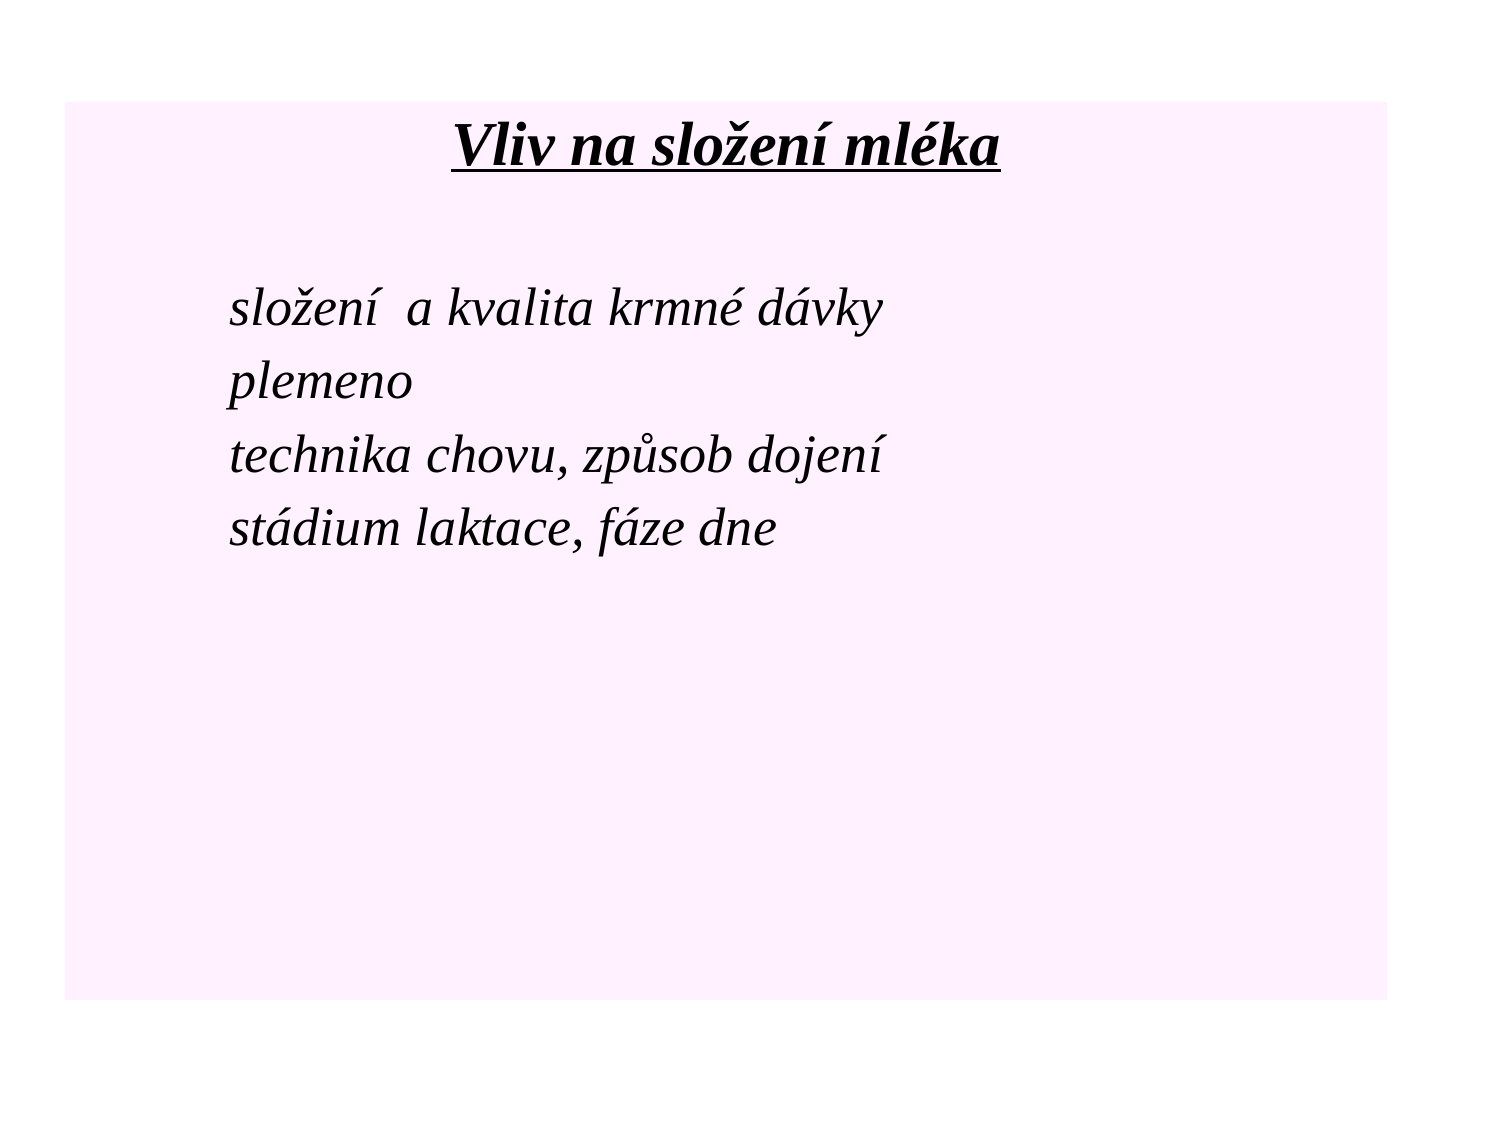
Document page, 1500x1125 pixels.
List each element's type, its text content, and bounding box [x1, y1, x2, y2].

list Vliv na složení mléka složení a kvalita krmné dávky plemeno technika chovu, způsob dojení stádium laktace, fáze dne [64, 101, 1388, 1000]
